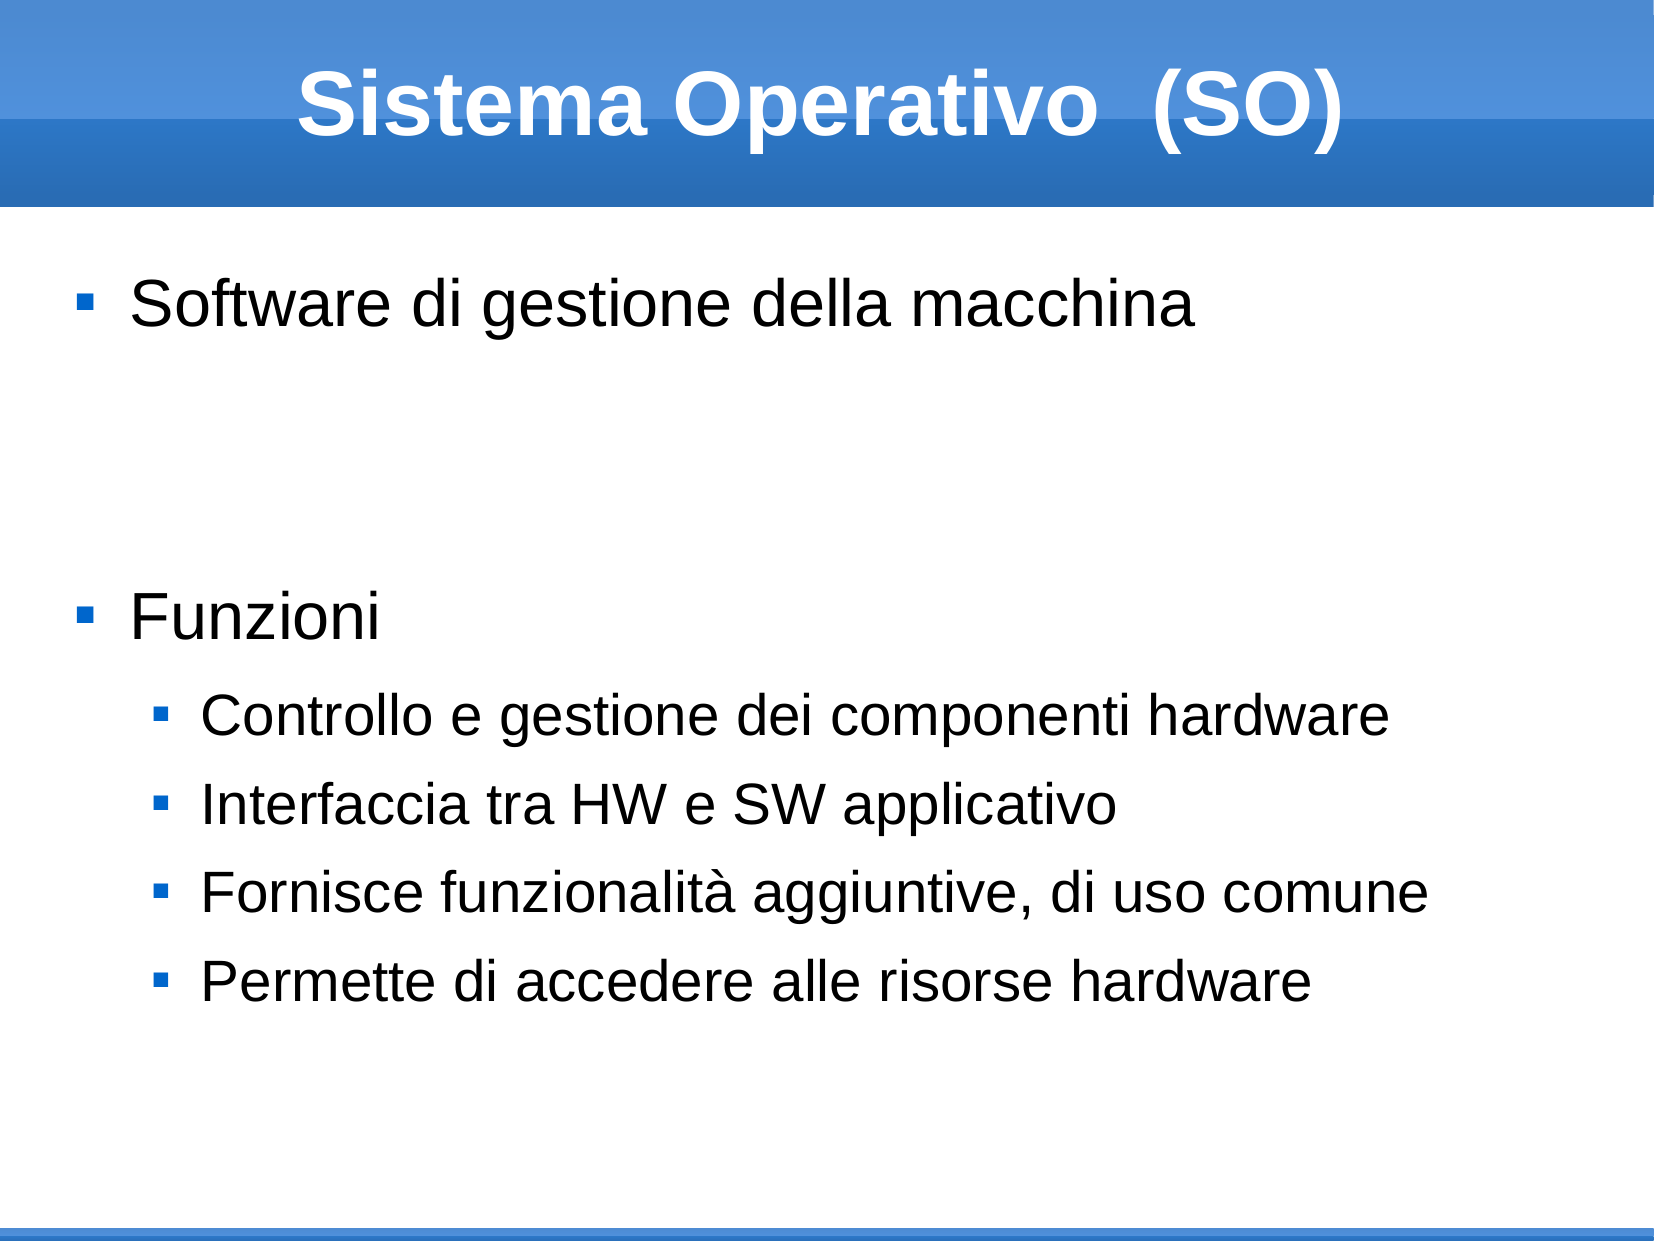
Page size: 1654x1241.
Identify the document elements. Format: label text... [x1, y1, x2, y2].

list Software di gestione della macchina Funzioni Controllo e gestione dei componenti hardware Interfaccia tra HW e SW applicativo Fornisce funzionalità aggiuntive, di uso comune Permette di accedere alle risorse hardware [59, 265, 1595, 1211]
title Sistema Operativo (SO) [76, 0, 1565, 208]
